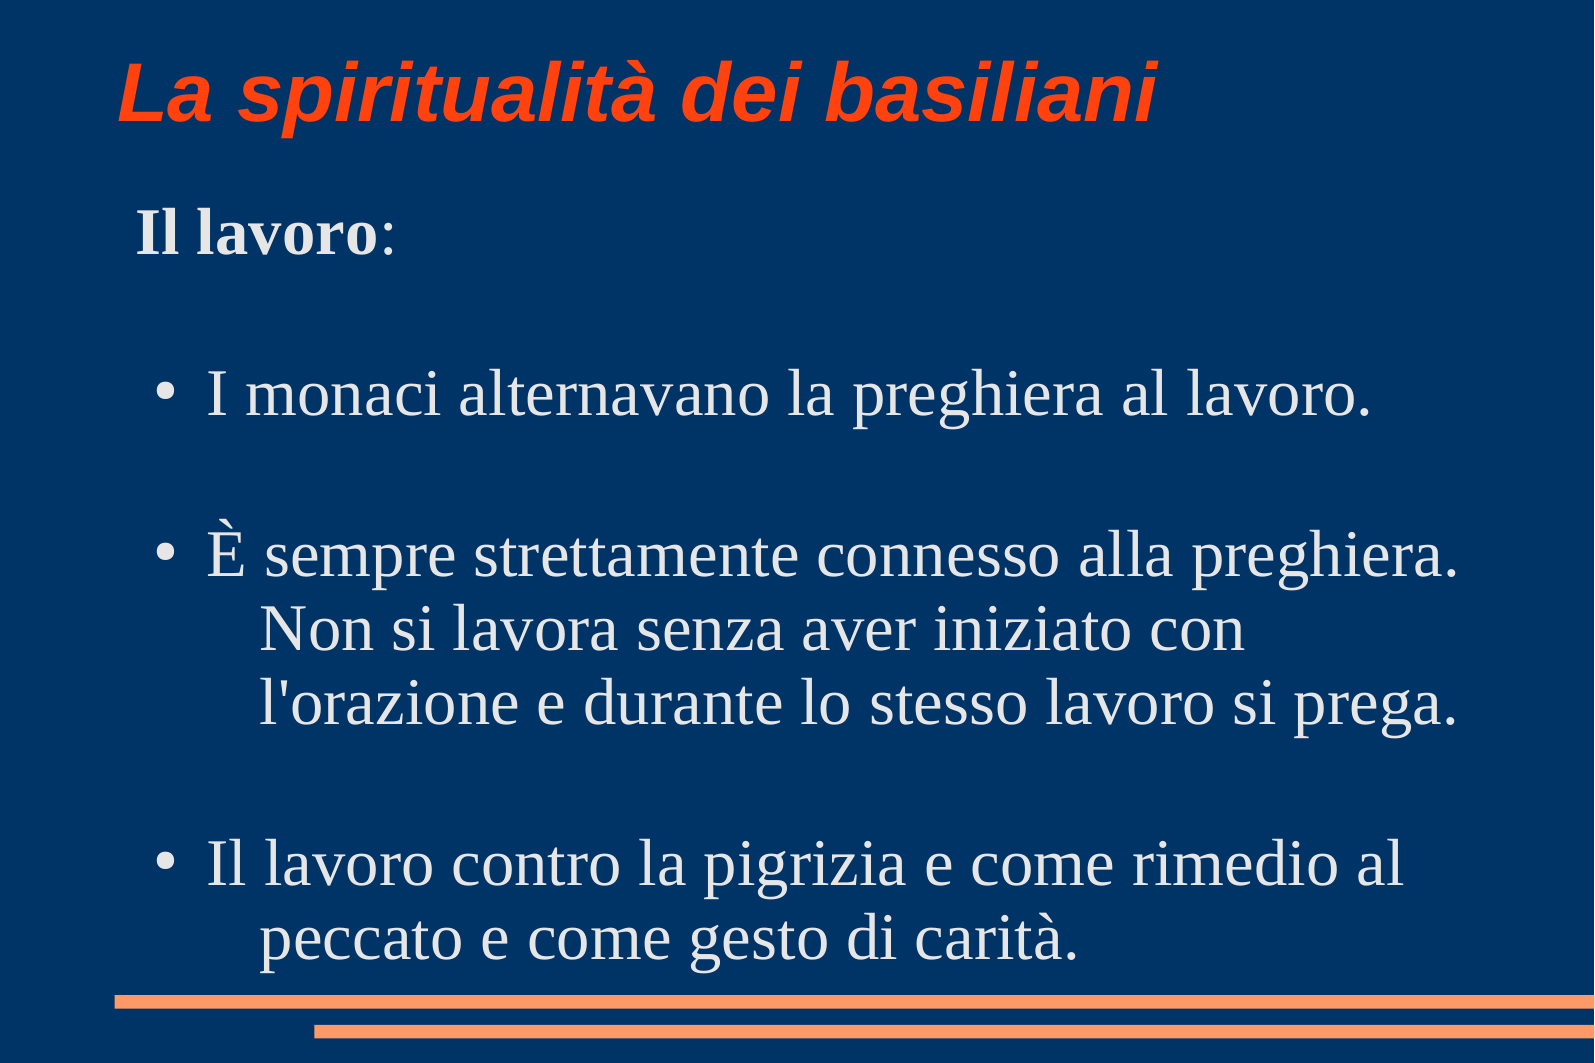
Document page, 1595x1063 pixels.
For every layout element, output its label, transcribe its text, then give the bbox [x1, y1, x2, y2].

list Il lavoro: I monaci alternavano la preghiera al lavoro. È sempre strettamente connesso alla preghiera. Non si lavora senza aver iniziato con l'orazione e durante lo stesso lavoro si prega. Il lavoro contro la pigrizia e come rimedio al peccato e come gesto di carità. [118, 194, 1506, 974]
title La spiritualità dei basiliani [117, 4, 1479, 182]
